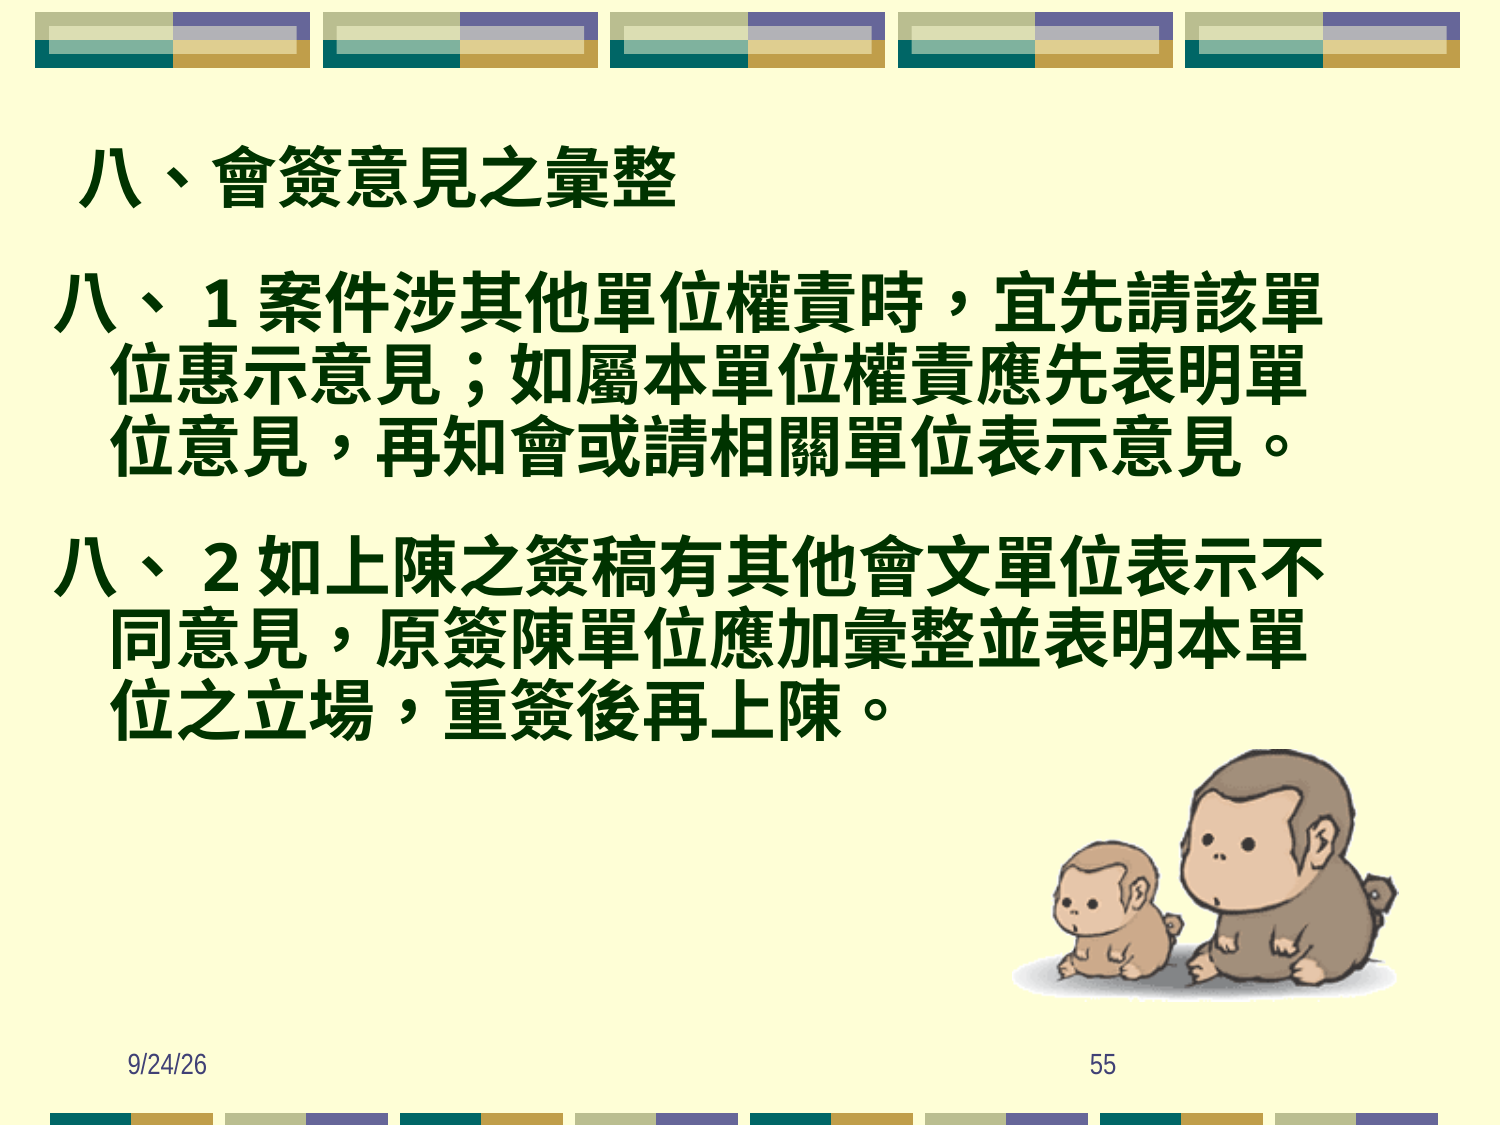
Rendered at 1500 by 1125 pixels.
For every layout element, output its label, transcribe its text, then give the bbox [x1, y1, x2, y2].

list [50, 99, 1263, 262]
text_box [112, 1012, 426, 1088]
text_box 八、1案件涉其他單位權責時，宜先請該單位惠示意見；如屬本單位權責應先表明單位意見，再知會或請相關單位表示意見。 八、2如上陳之簽稿有其他會文單位表示不同意見，原簽陳單位應加彙整並表明本單位之立場，重簽後再上陳。 [37, 262, 1350, 788]
text_box 八、會簽意見之彙整 [62, 137, 713, 237]
picture [1012, 750, 1399, 1002]
text_box [1074, 1012, 1388, 1088]
text_box [1012, 50, 1463, 150]
